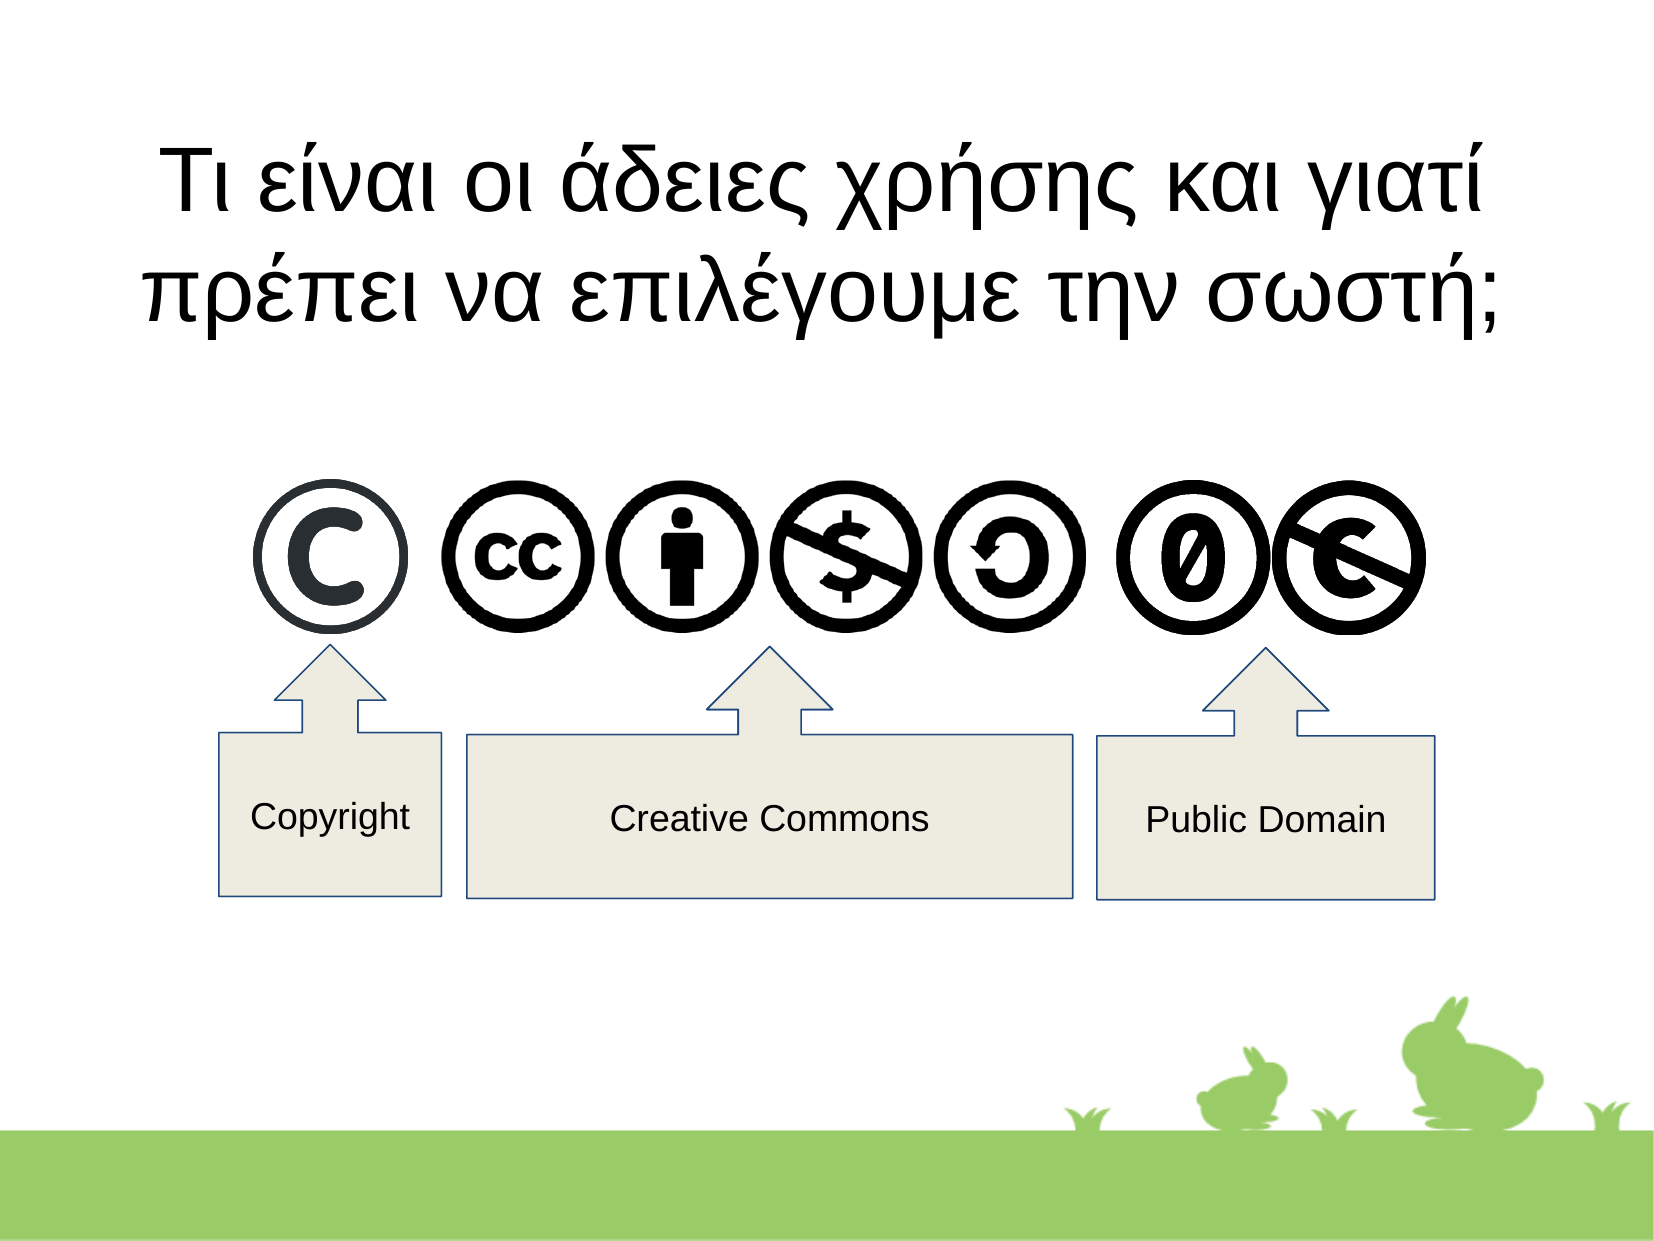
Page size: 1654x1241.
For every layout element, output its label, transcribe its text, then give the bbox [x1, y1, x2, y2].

picture [0, 0, 1654, 1241]
text_box Creative Commons [466, 646, 1073, 899]
text_box Τι είναι οι άδειες χρήσης και γιατί πρέπει να επιλέγουμε την σωστή; [59, 104, 1585, 312]
text_box Copyright [218, 644, 442, 897]
text_box Public Domain [1096, 647, 1435, 900]
